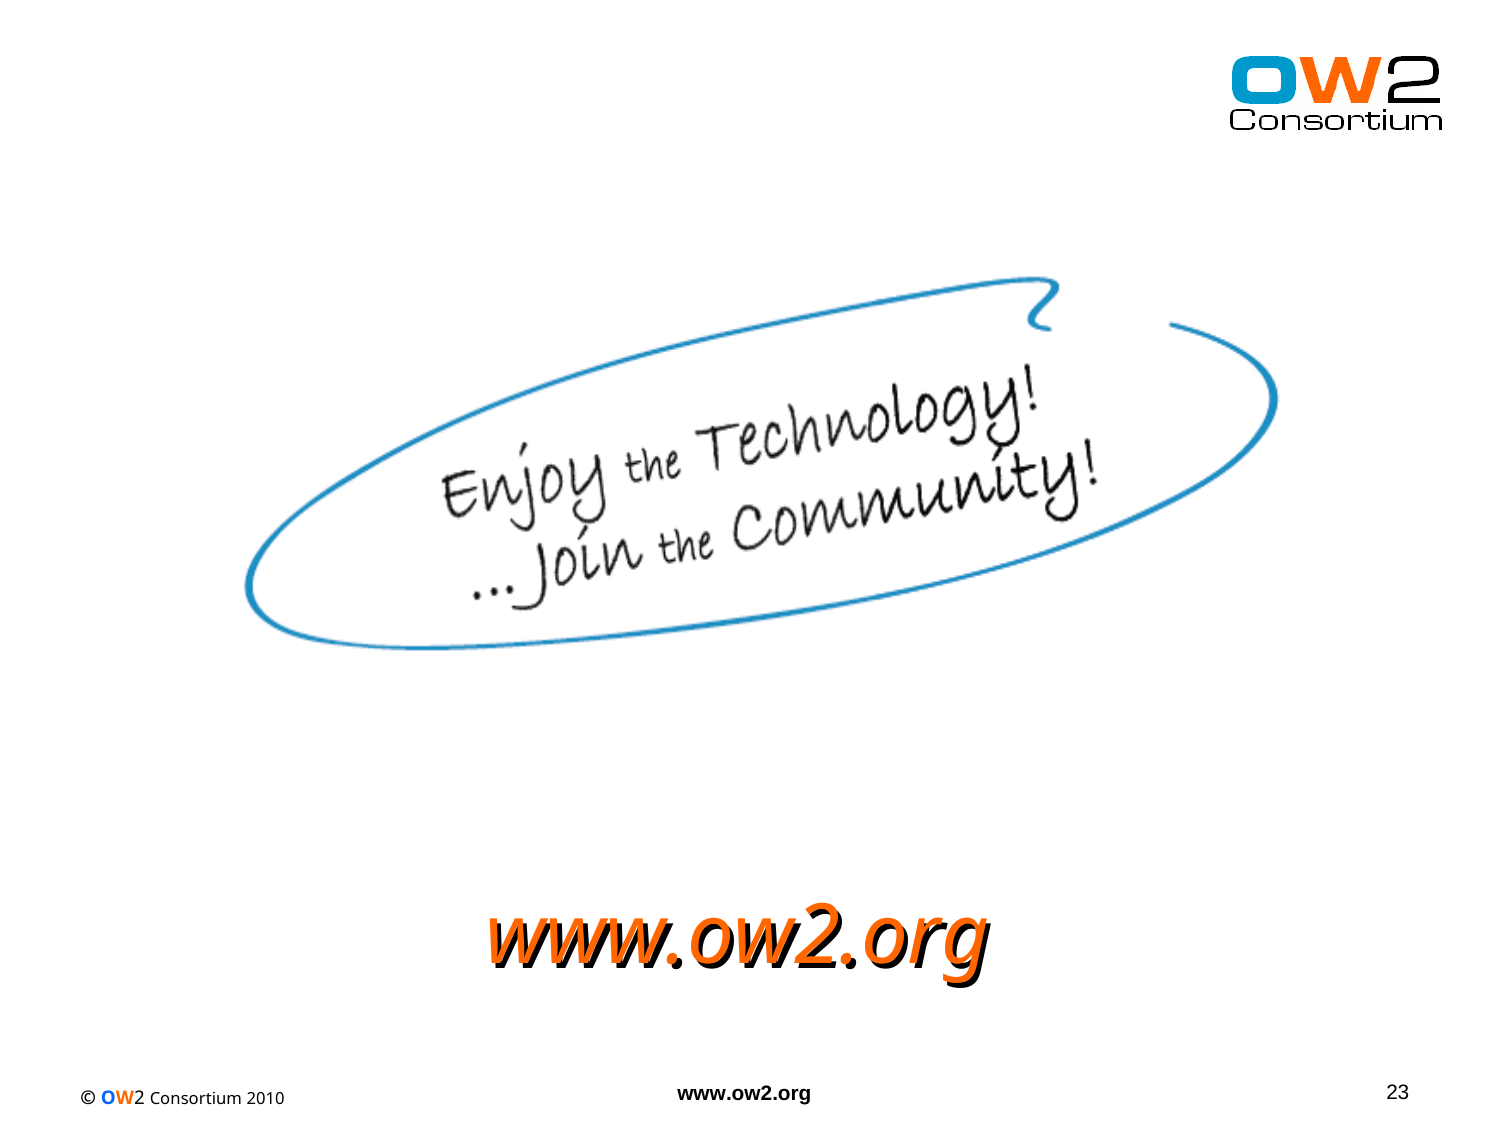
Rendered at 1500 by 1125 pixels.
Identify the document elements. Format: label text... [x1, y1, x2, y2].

picture [224, 233, 1288, 687]
title www.ow2.org [237, 843, 1238, 1051]
picture [1224, 47, 1450, 134]
